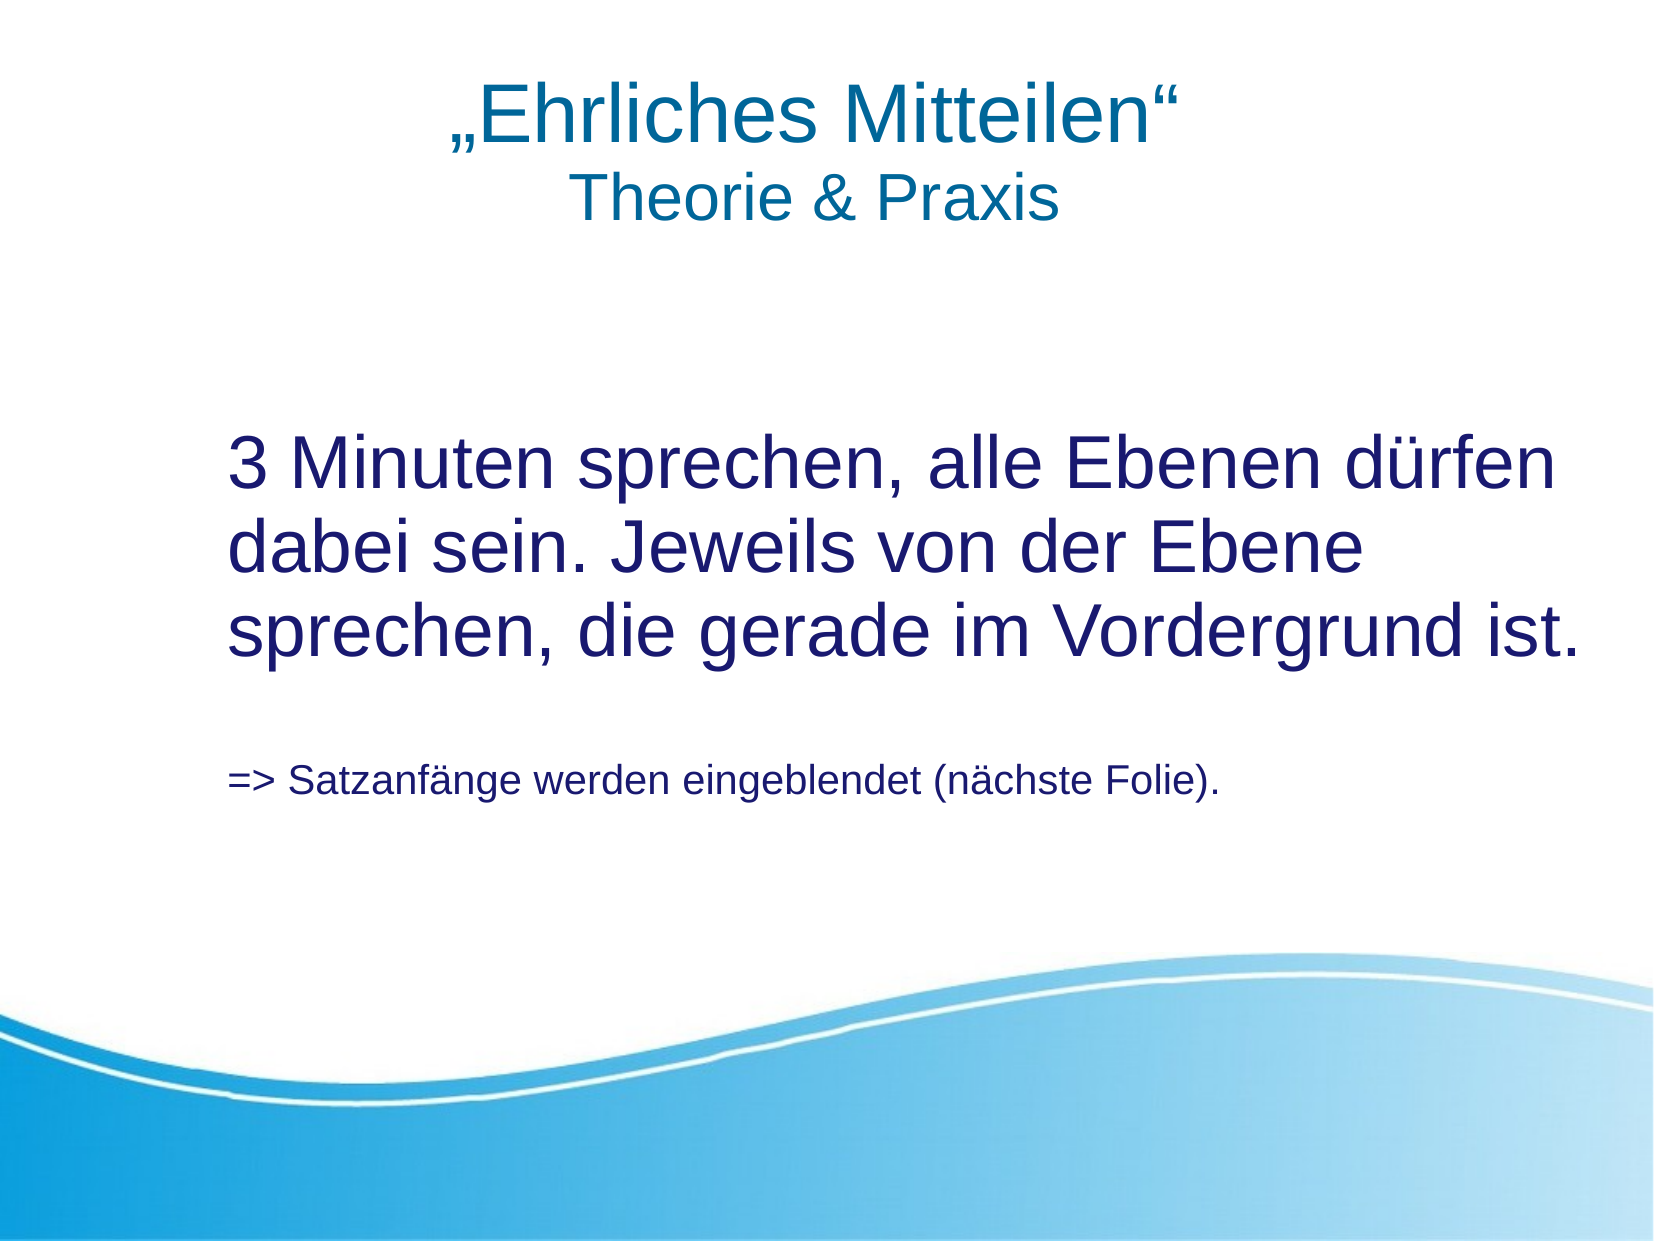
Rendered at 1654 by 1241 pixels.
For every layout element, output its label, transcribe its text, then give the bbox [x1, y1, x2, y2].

picture [0, 952, 1654, 1241]
title „Ehrliches Mitteilen“ Theorie & Praxis [70, 47, 1559, 255]
text_box 3 Minuten sprechen, alle Ebenen dürfen dabei sein. Jeweils von der Ebene sprechen, die gerade im Vordergrund ist. => Satzanfänge werden eingeblendet (nächste Folie). [212, 413, 1654, 993]
